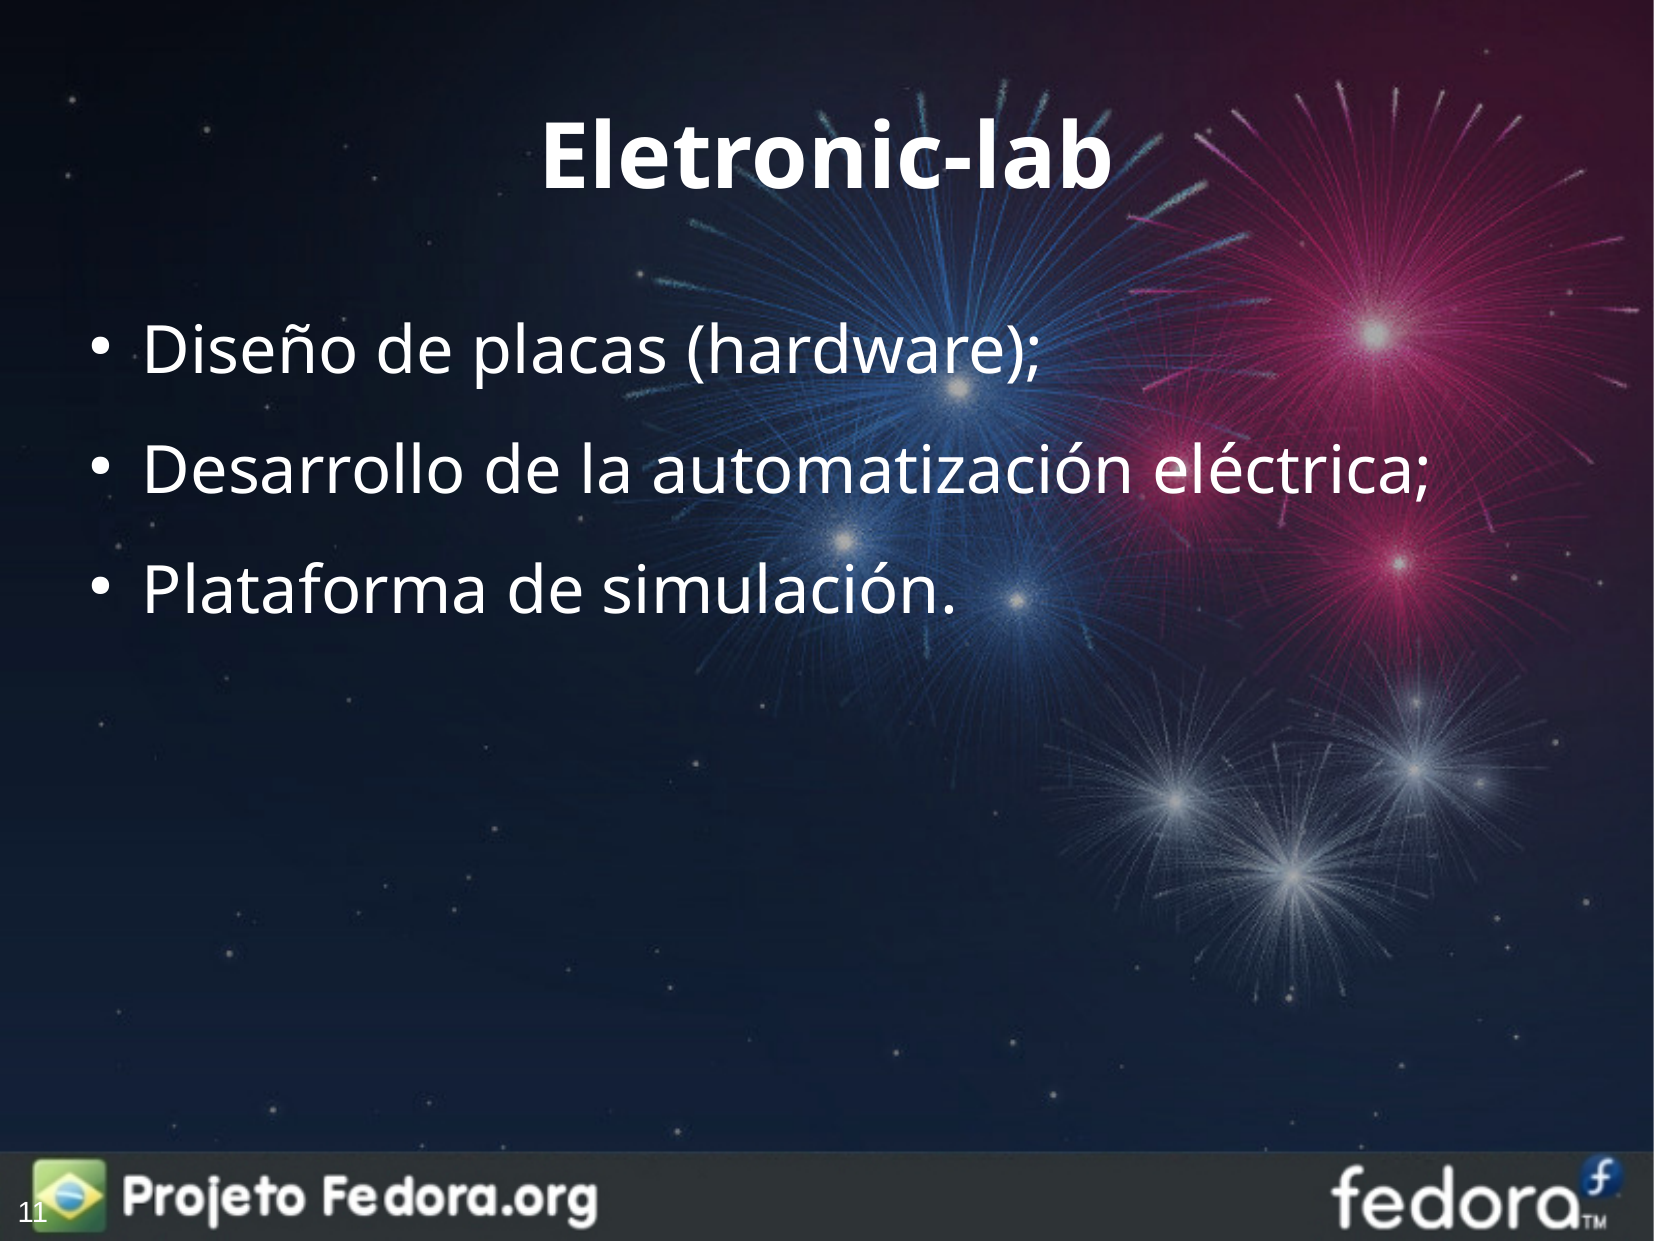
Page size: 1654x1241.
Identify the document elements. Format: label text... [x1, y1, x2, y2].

list Diseño de placas (hardware); Desarrollo de la automatización eléctrica; Plataforma de simulación. [70, 302, 1559, 1134]
title Eletronic-lab [82, 49, 1571, 257]
picture [0, 0, 1654, 1241]
